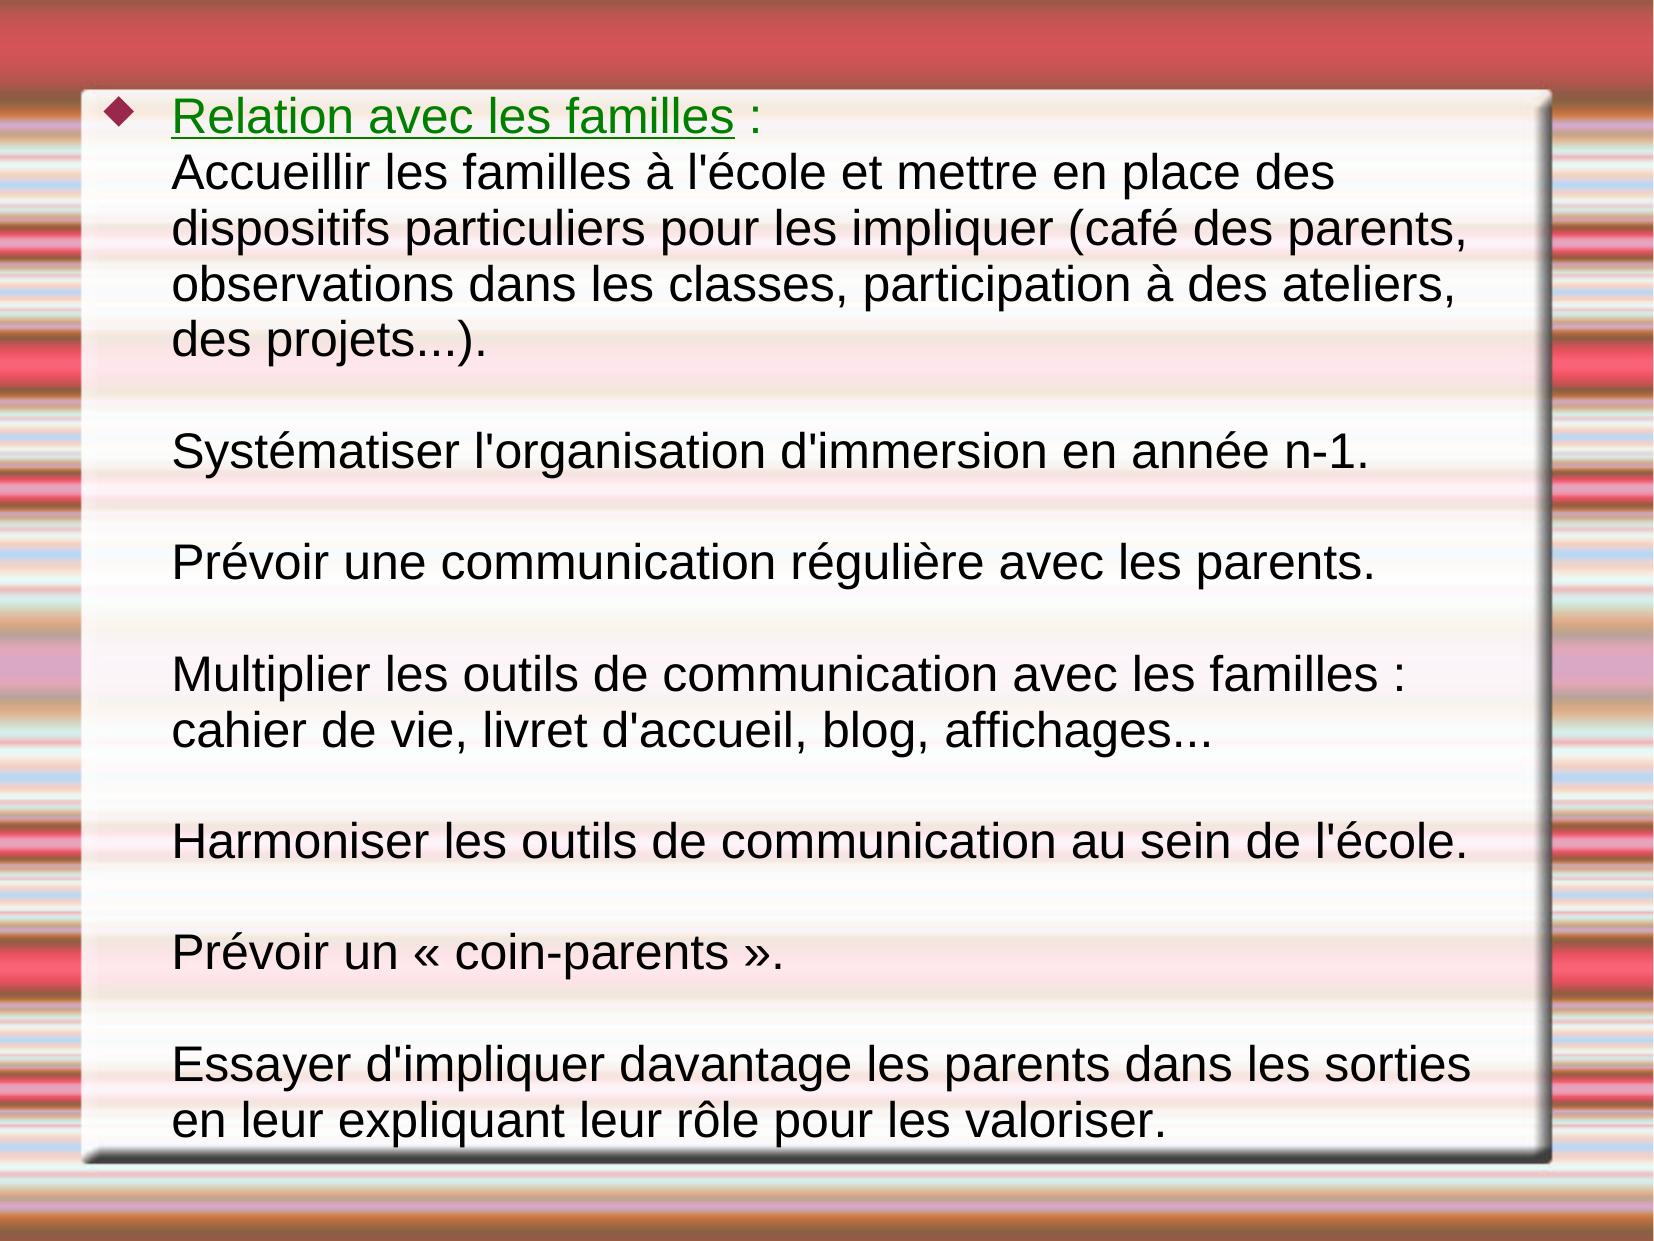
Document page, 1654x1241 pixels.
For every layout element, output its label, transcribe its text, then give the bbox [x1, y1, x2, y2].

list Relation avec les familles : Accueillir les familles à l'école et mettre en place des dispositifs particuliers pour les impliquer (café des parents, observations dans les classes, participation à des ateliers, des projets...). Systématiser l'organisation d'immersion en année n-1. Prévoir une communication régulière avec les parents. Multiplier les outils de communication avec les familles : cahier de vie, livret d'accueil, blog, affichages... Harmoniser les outils de communication au sein de l'école. Prévoir un « coin-parents ». Essayer d'impliquer davantage les parents dans les sorties en leur expliquant leur rôle pour les valoriser. [88, 88, 1506, 1241]
picture [0, 0, 1654, 1241]
